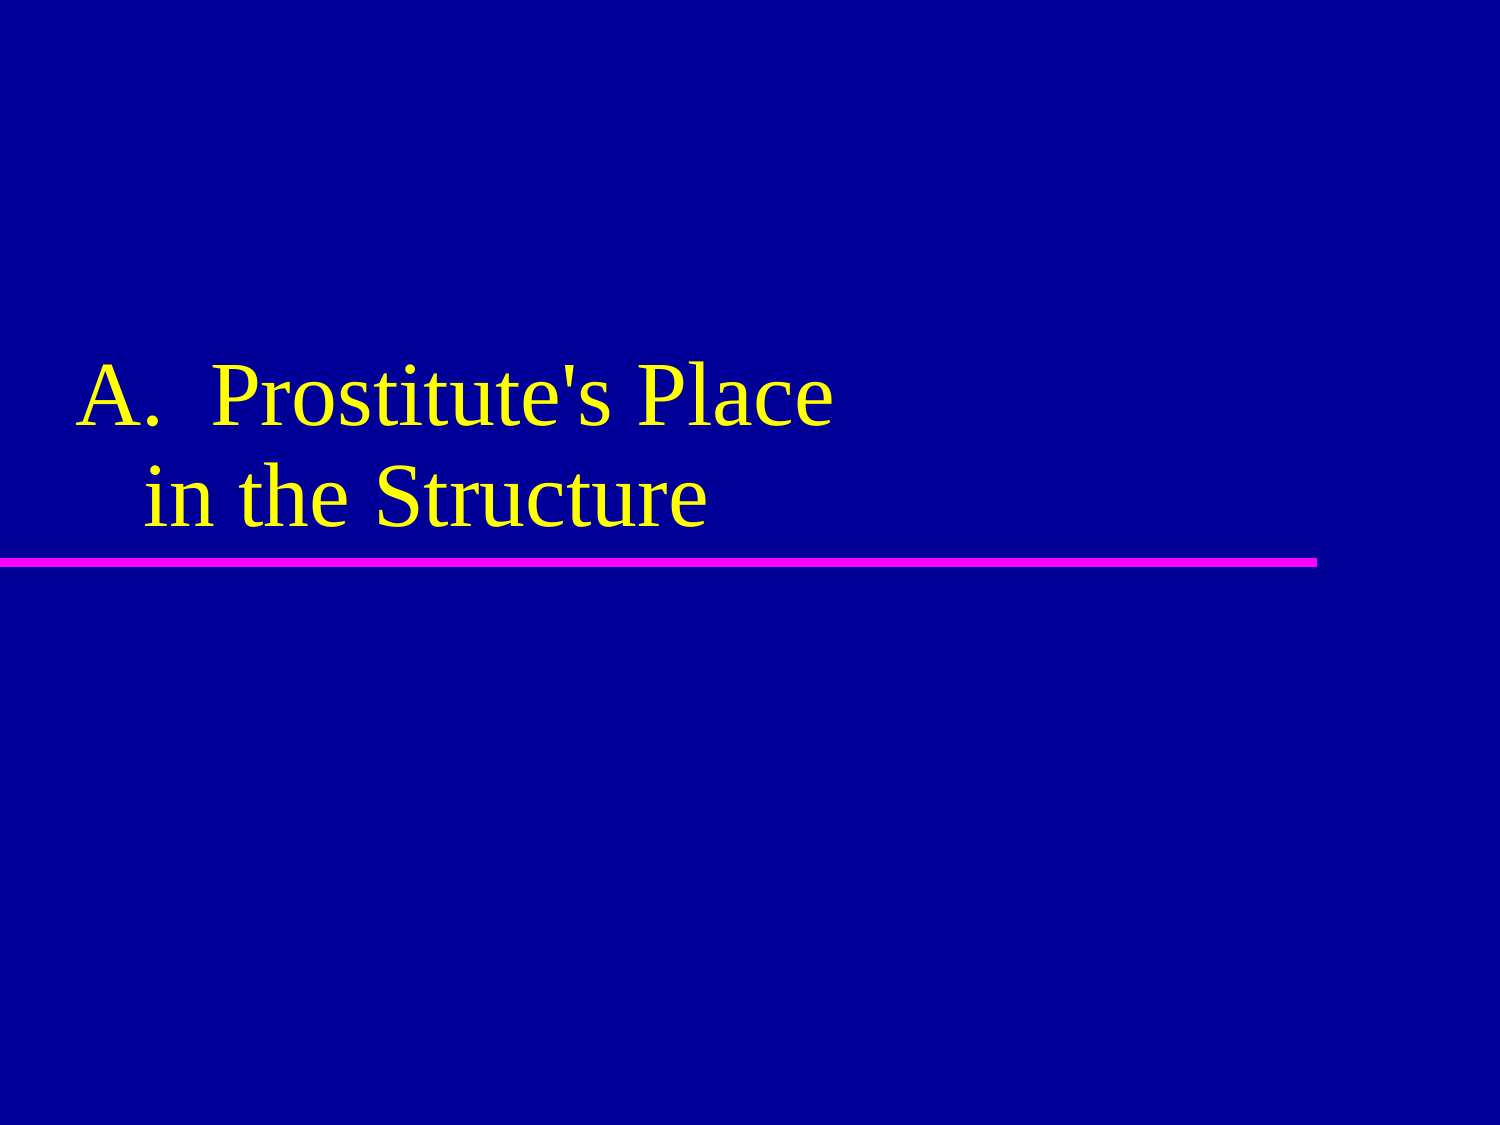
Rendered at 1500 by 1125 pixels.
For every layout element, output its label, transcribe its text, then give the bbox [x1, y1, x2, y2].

title A. Prostitute's Place in the Structure [75, 327, 1338, 563]
